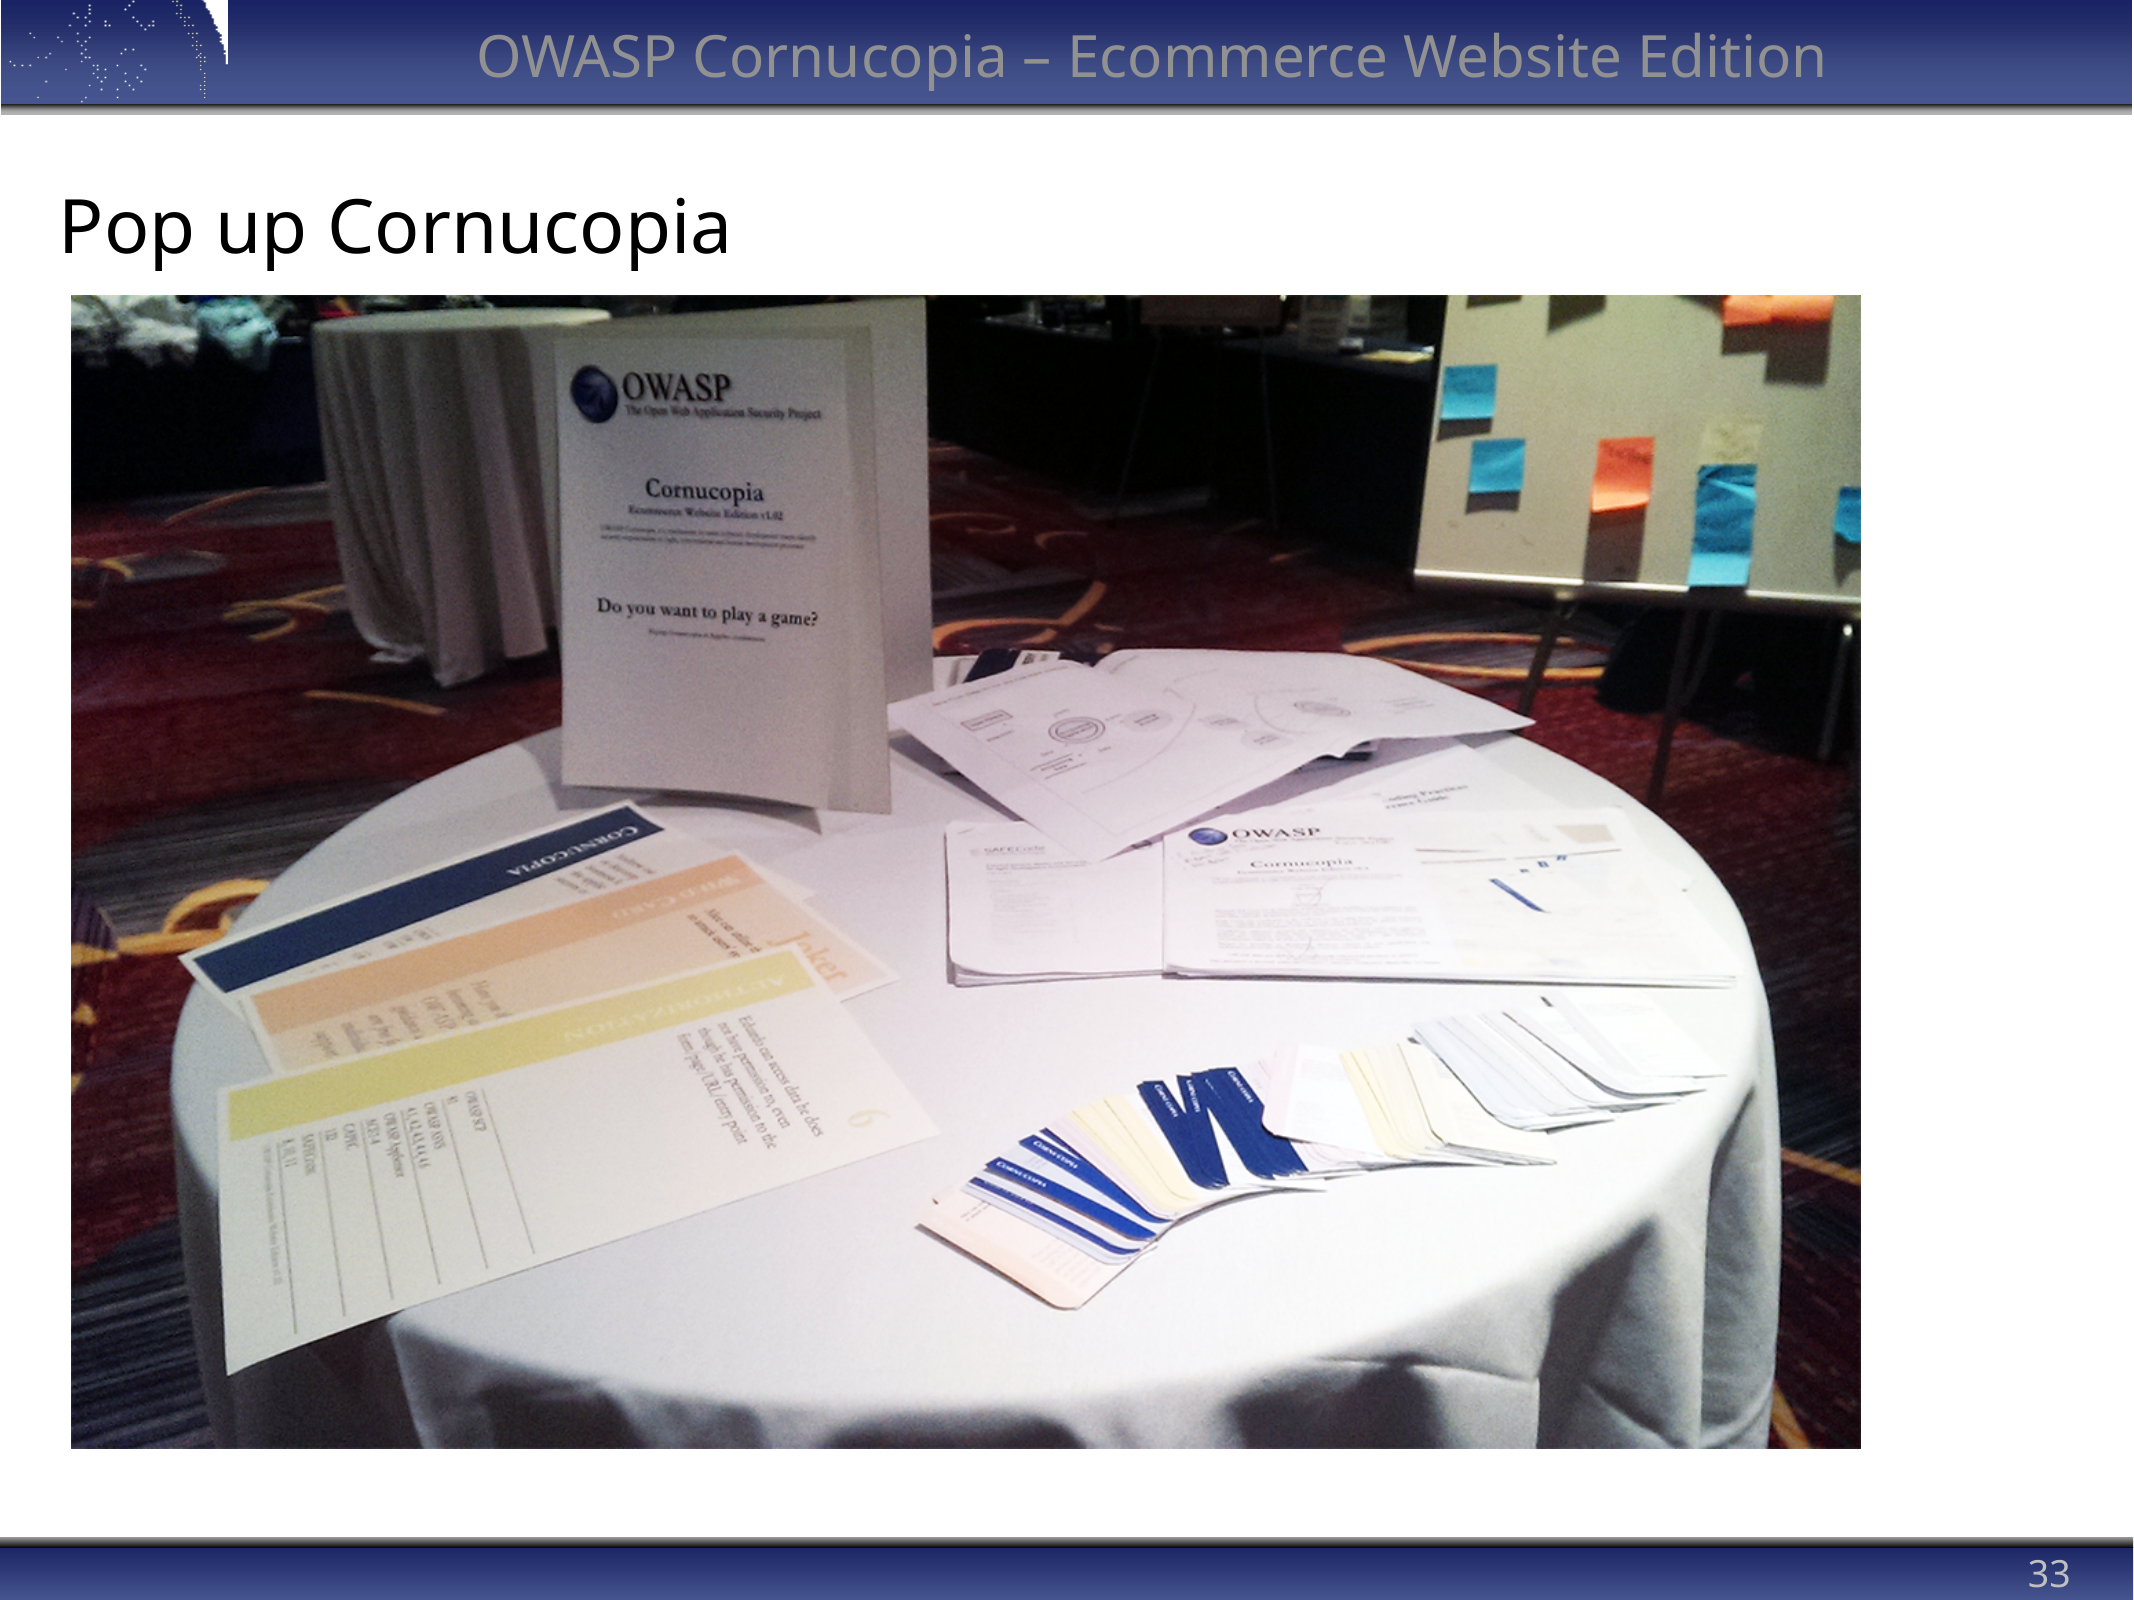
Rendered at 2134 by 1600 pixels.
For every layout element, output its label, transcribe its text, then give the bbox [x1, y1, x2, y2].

title Pop up Cornucopia [58, 124, 2126, 325]
picture [71, 295, 1861, 1449]
